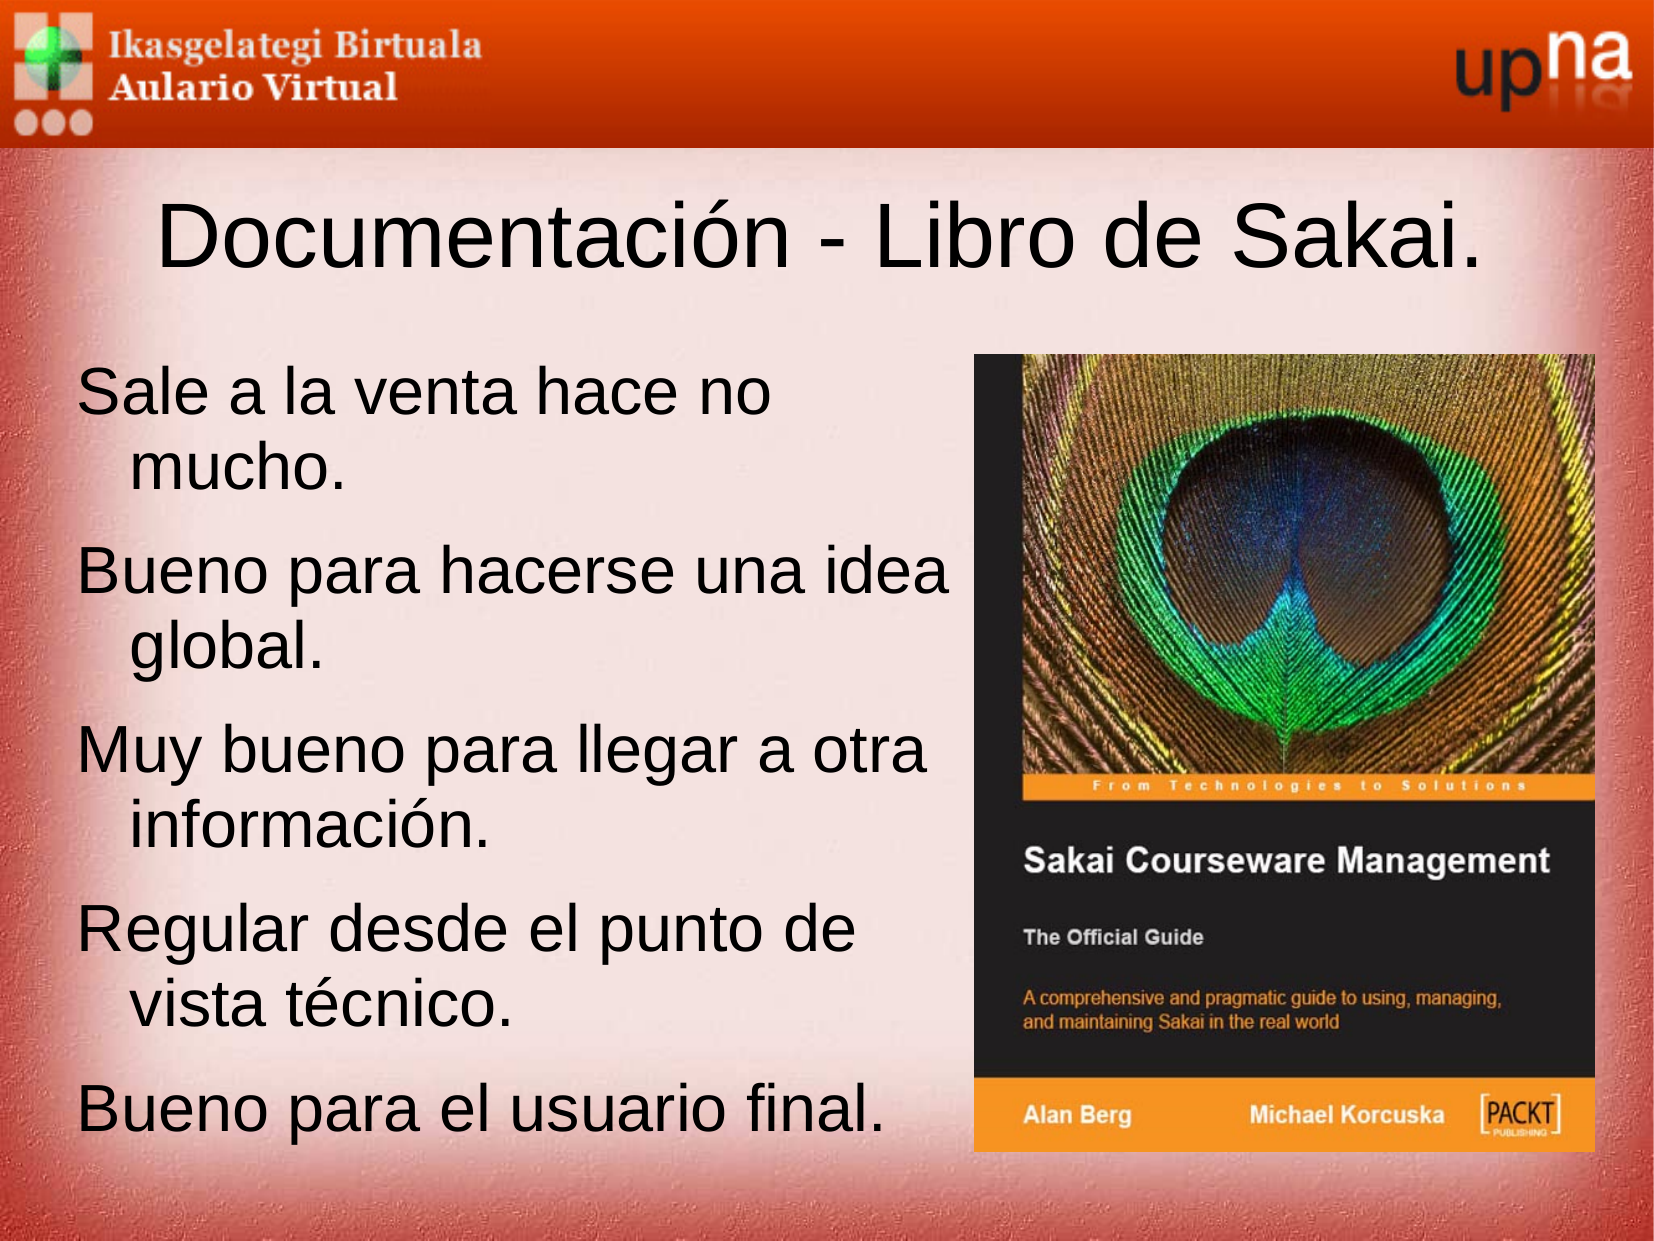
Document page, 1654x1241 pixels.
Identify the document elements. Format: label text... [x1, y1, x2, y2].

title Documentación - Libro de Sakai. [77, 147, 1565, 325]
list Sale a la venta hace no mucho. Bueno para hacerse una idea global. Muy bueno para llegar a otra información. Regular desde el punto de vista técnico. Bueno para el usuario final. [59, 354, 974, 1146]
picture [0, 0, 1654, 1241]
